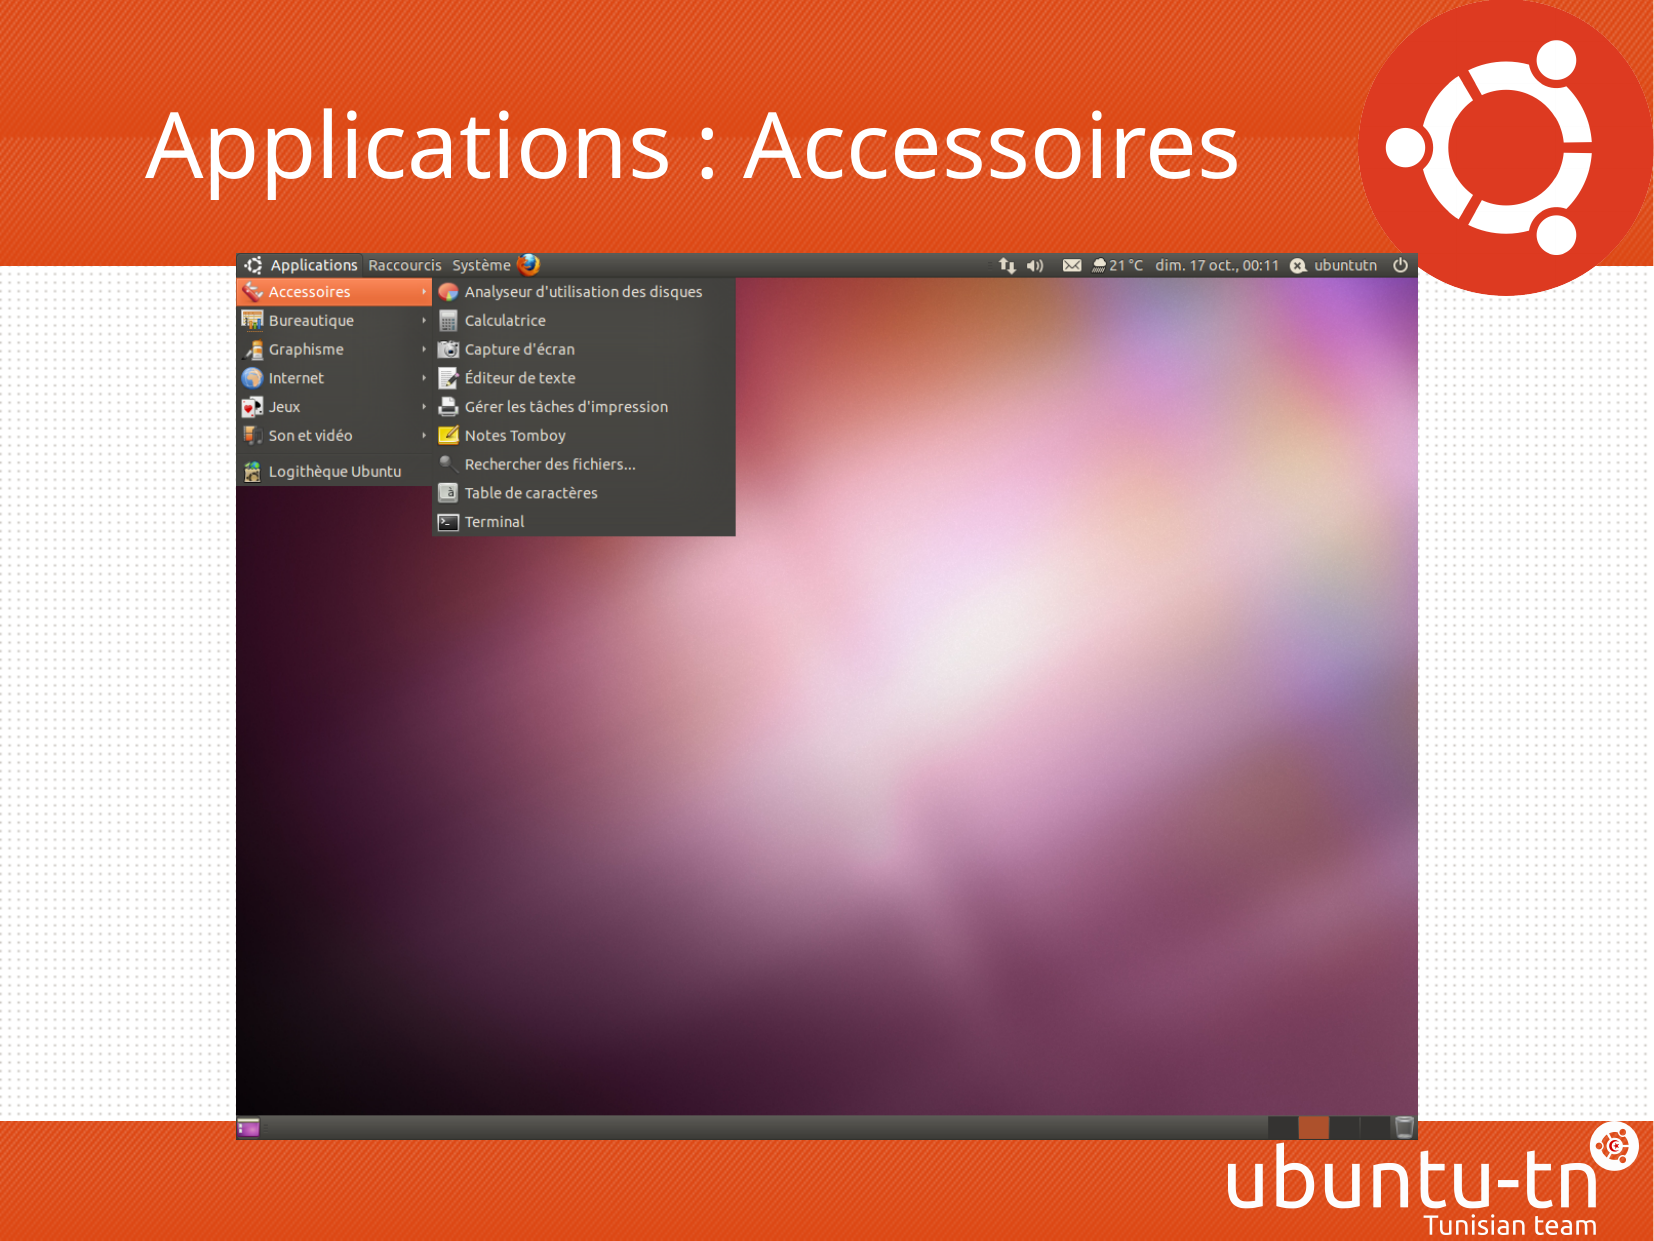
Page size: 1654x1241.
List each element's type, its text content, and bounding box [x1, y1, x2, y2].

title Applications : Accessoires [29, 36, 1359, 250]
picture [0, 0, 1654, 1241]
